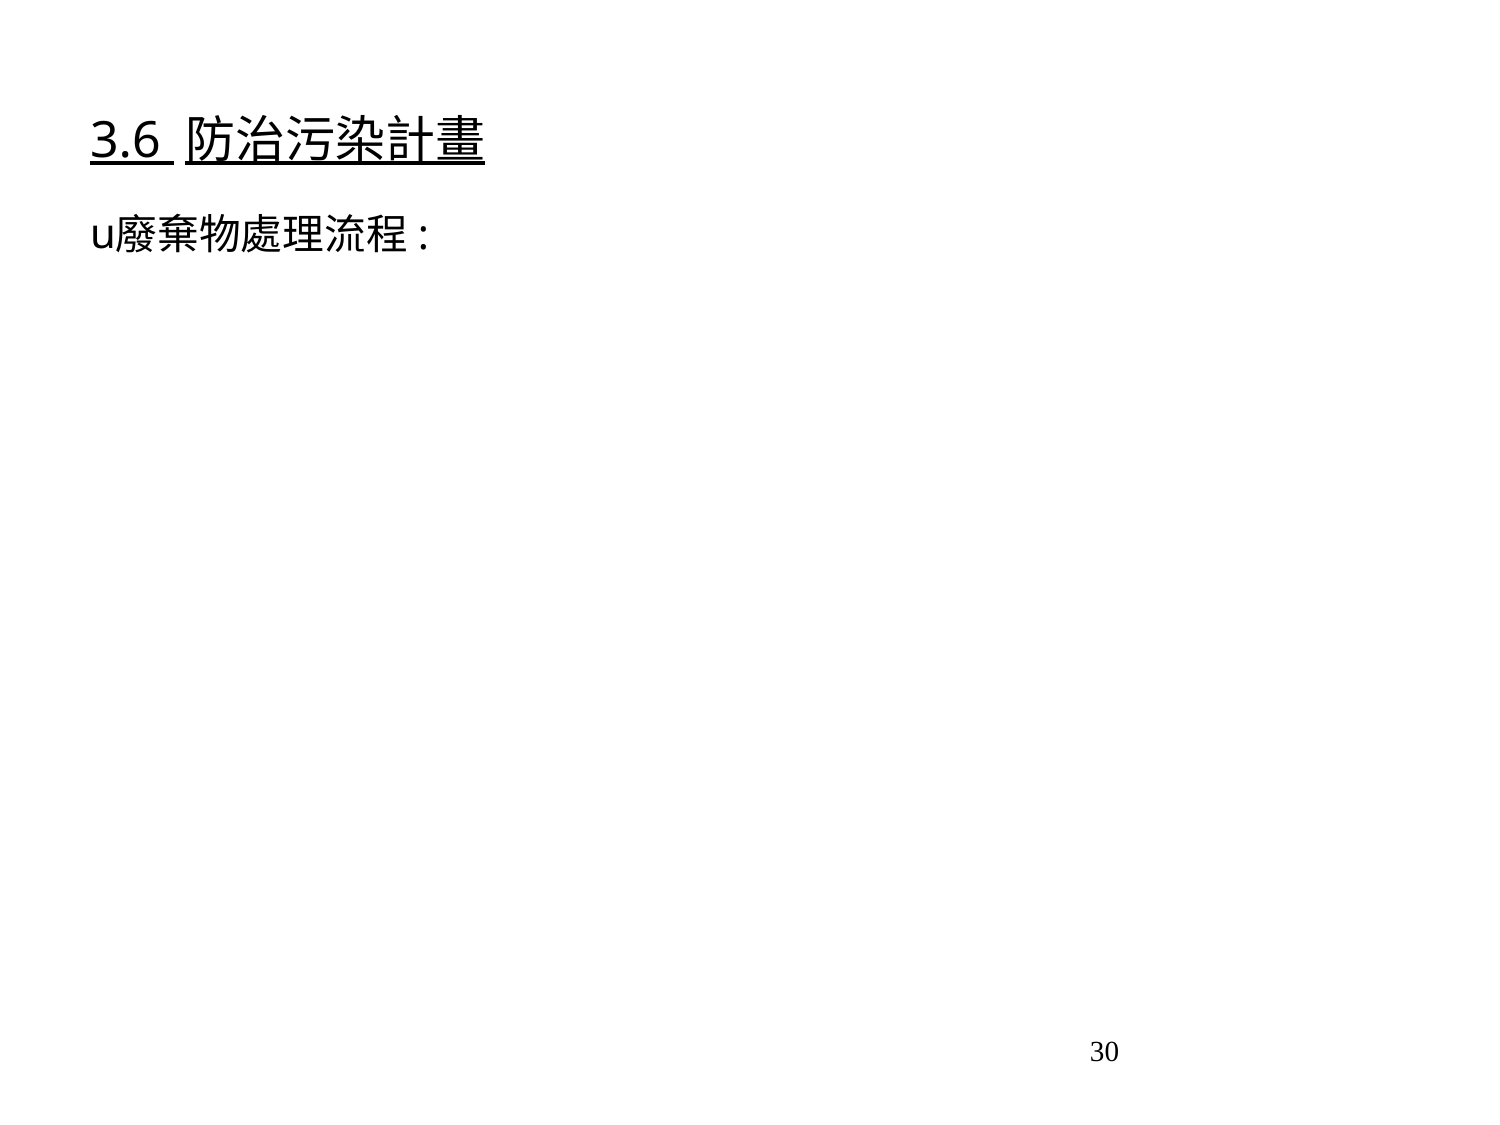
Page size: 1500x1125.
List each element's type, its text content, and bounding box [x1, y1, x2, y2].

text_box 30 [1074, 1025, 1388, 1101]
text_box 廢棄物處理流程: [75, 200, 455, 265]
text_box 3.6 防治污染計畫 [75, 100, 501, 175]
